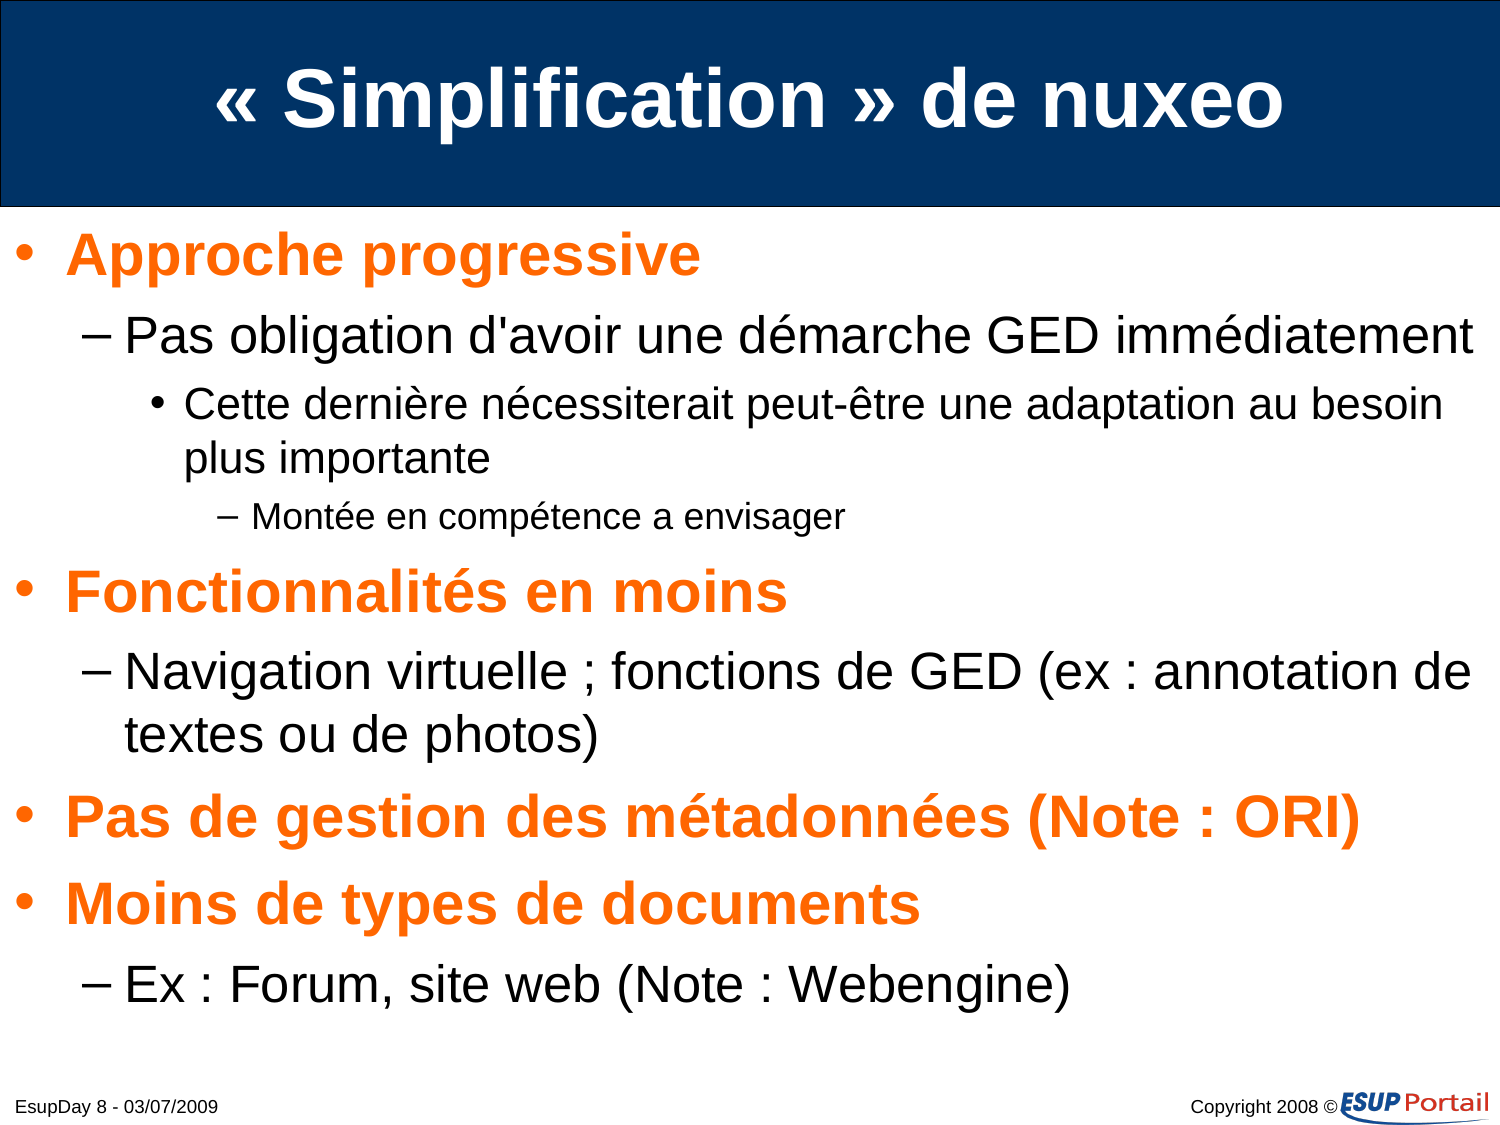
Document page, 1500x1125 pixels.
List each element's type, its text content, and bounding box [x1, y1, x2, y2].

picture [1340, 1092, 1489, 1125]
title « Simplification » de nuxeo [0, 0, 1500, 202]
list Approche progressive Pas obligation d'avoir une démarche GED immédiatement Cette dernière nécessiterait peut-être une adaptation au besoin plus importante Montée en compétence a envisager Fonctionnalités en moins Navigation virtuelle ; fonctions de GED (ex : annotation de textes ou de photos) Pas de gestion des métadonnées (Note : ORI) Moins de types de documents Ex : Forum, site web (Note : Webengine) [0, 208, 1500, 1063]
